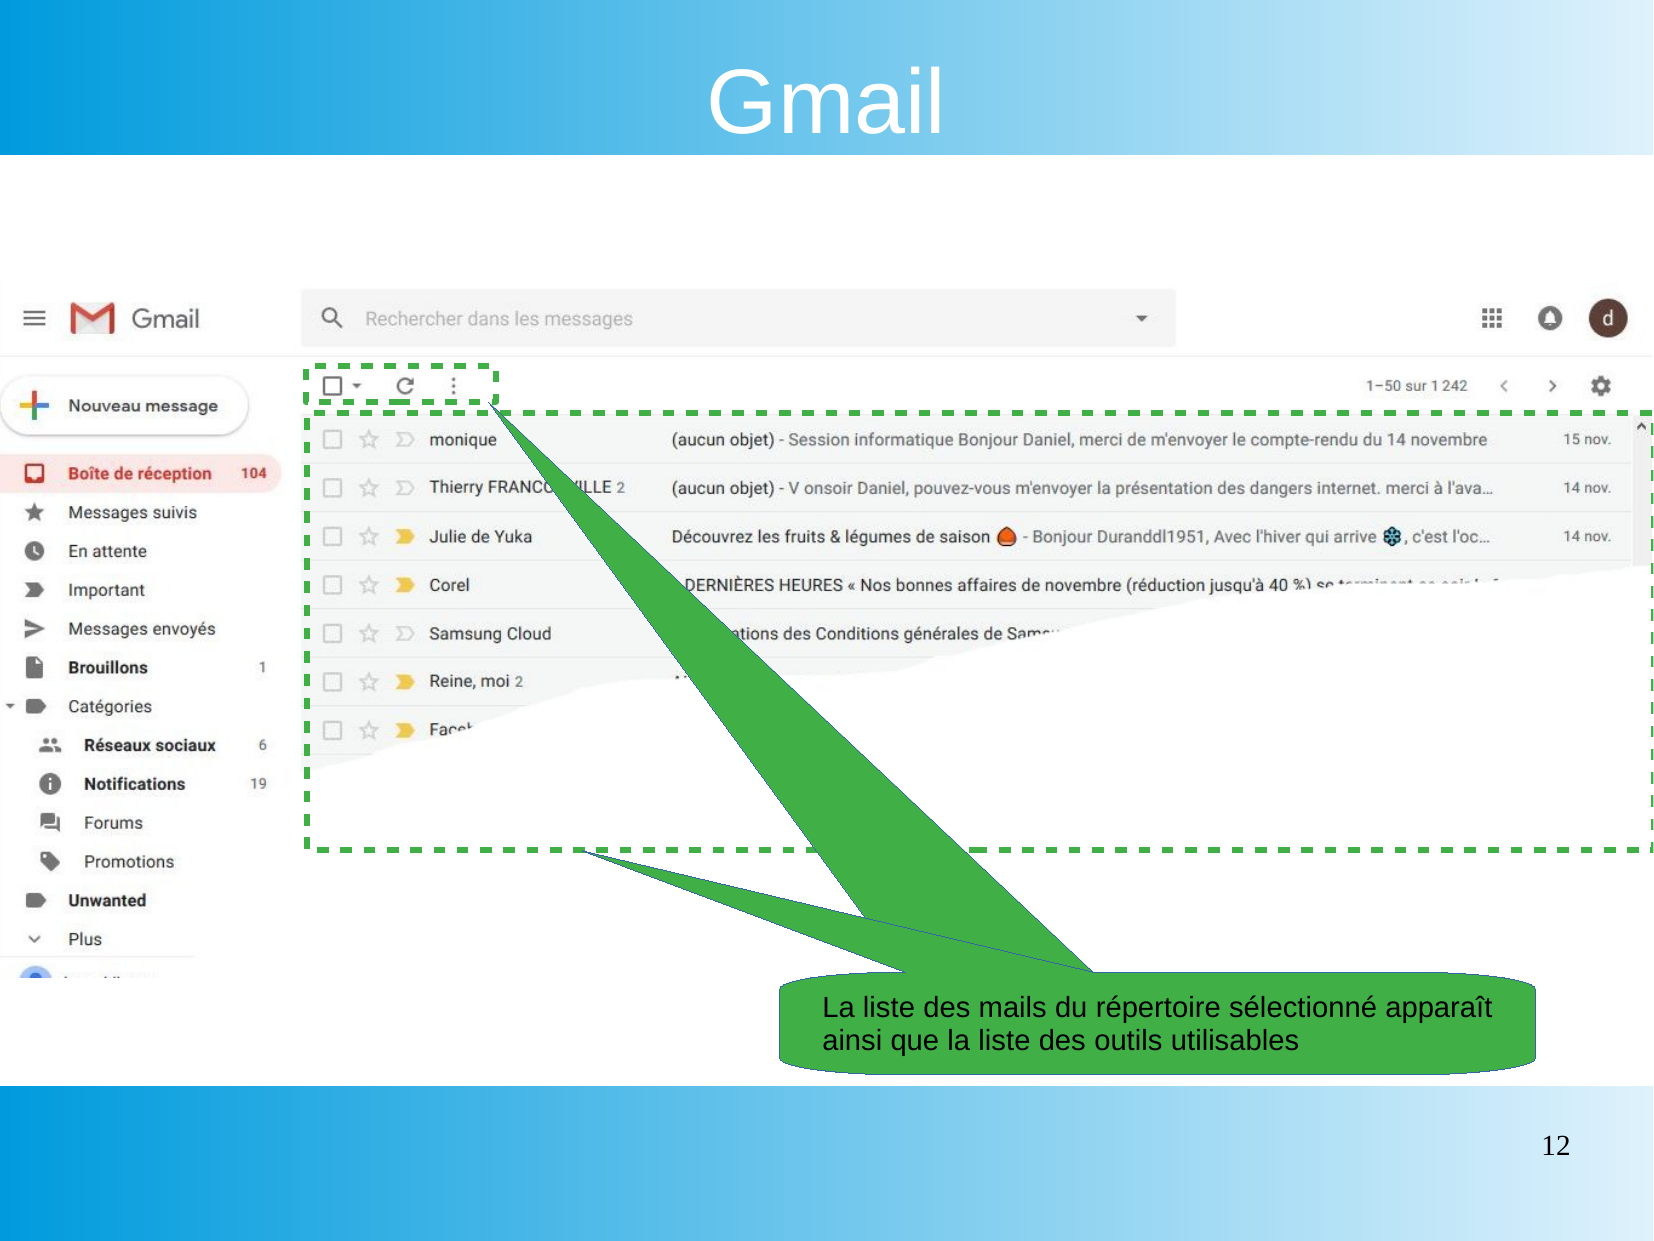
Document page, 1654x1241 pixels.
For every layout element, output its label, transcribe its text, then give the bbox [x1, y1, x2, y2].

title Gmail [82, 49, 1571, 155]
text_box La liste des mails du répertoire sélectionné apparaît ainsi que la liste des outils utilisables [582, 850, 1536, 1075]
picture [0, 283, 1652, 978]
text_box La liste des mails du répertoire sélectionné apparaît ainsi que la liste des outils utilisables [488, 402, 1094, 972]
